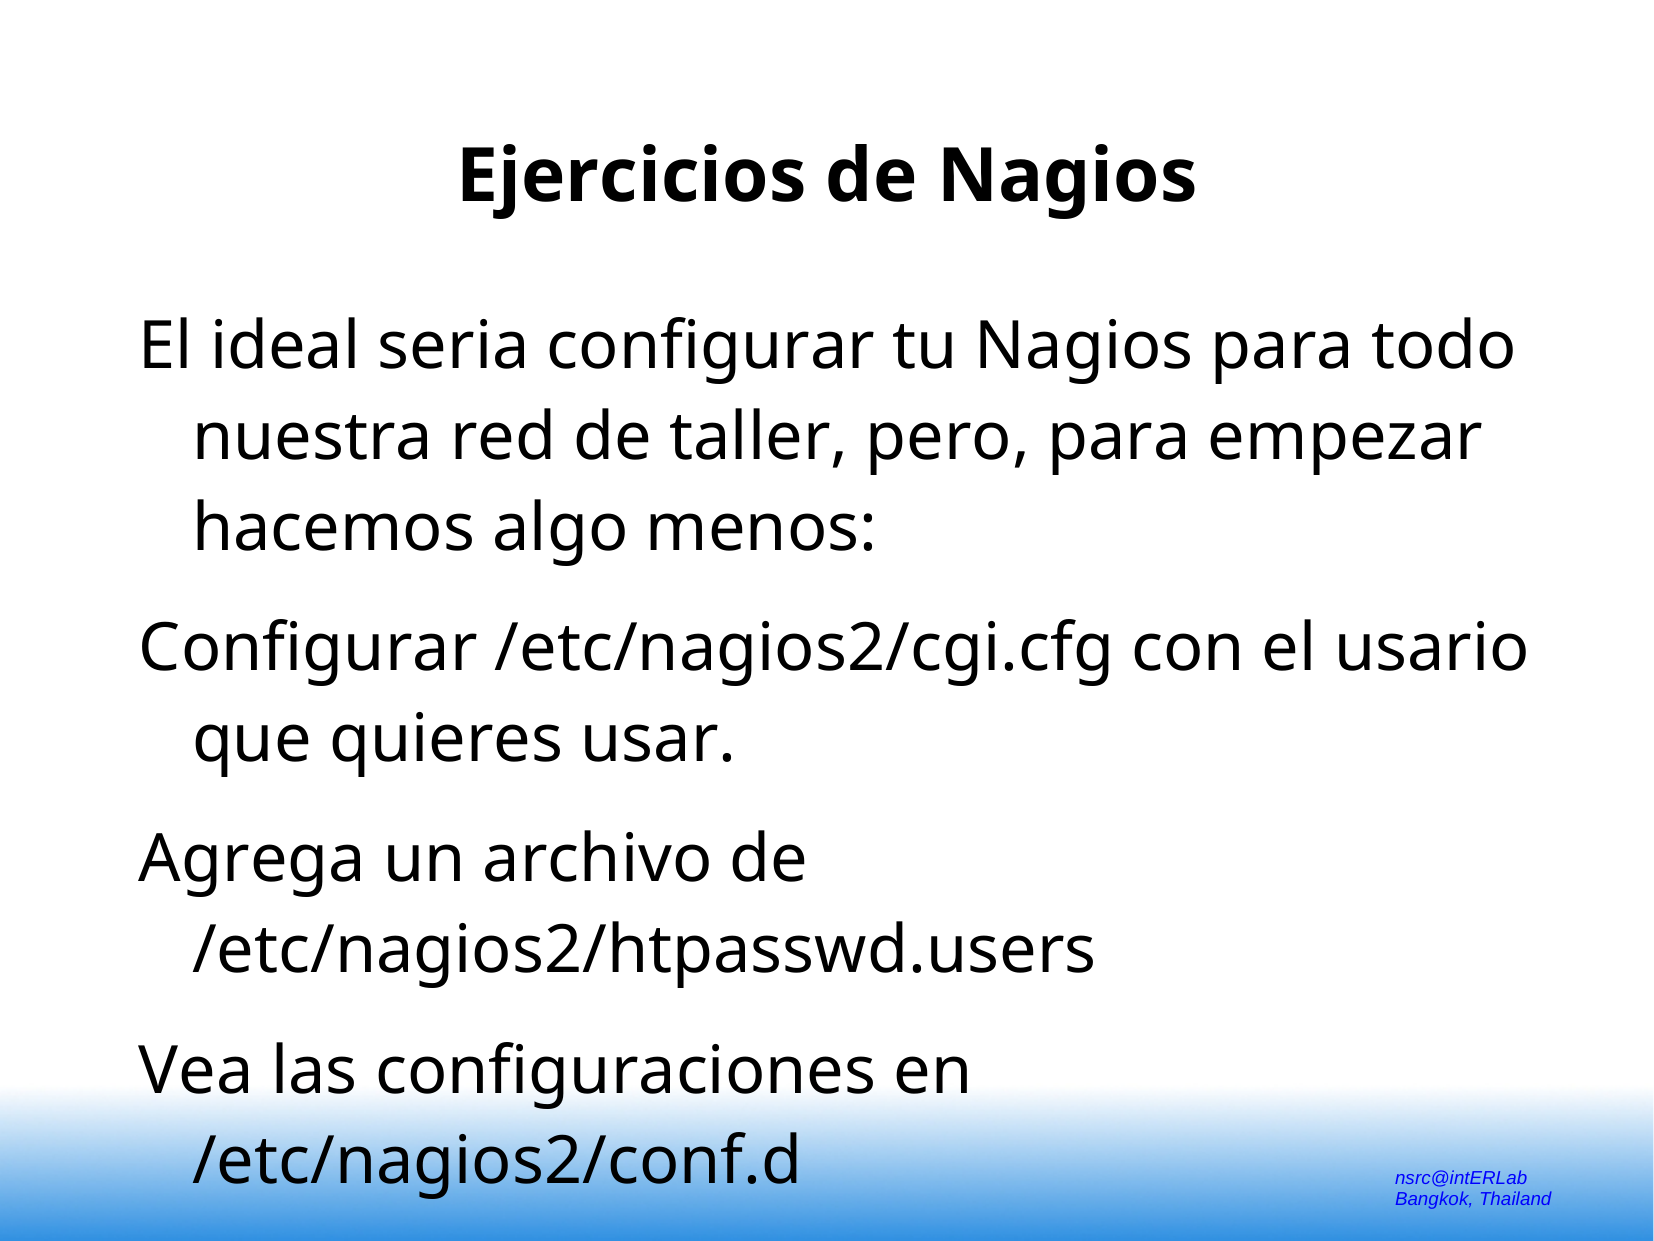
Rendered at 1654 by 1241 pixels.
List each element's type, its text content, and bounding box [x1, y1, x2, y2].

title Ejercicios de Nagios [121, 102, 1534, 243]
picture [0, 1083, 1654, 1241]
list El ideal seria configurar tu Nagios para todo nuestra red de taller, pero, para empezar hacemos algo menos: Configurar /etc/nagios2/cgi.cfg con el usario que quieres usar. Agrega un archivo de /etc/nagios2/htpasswd.users Vea las configuraciones en /etc/nagios2/conf.d [121, 297, 1534, 1116]
